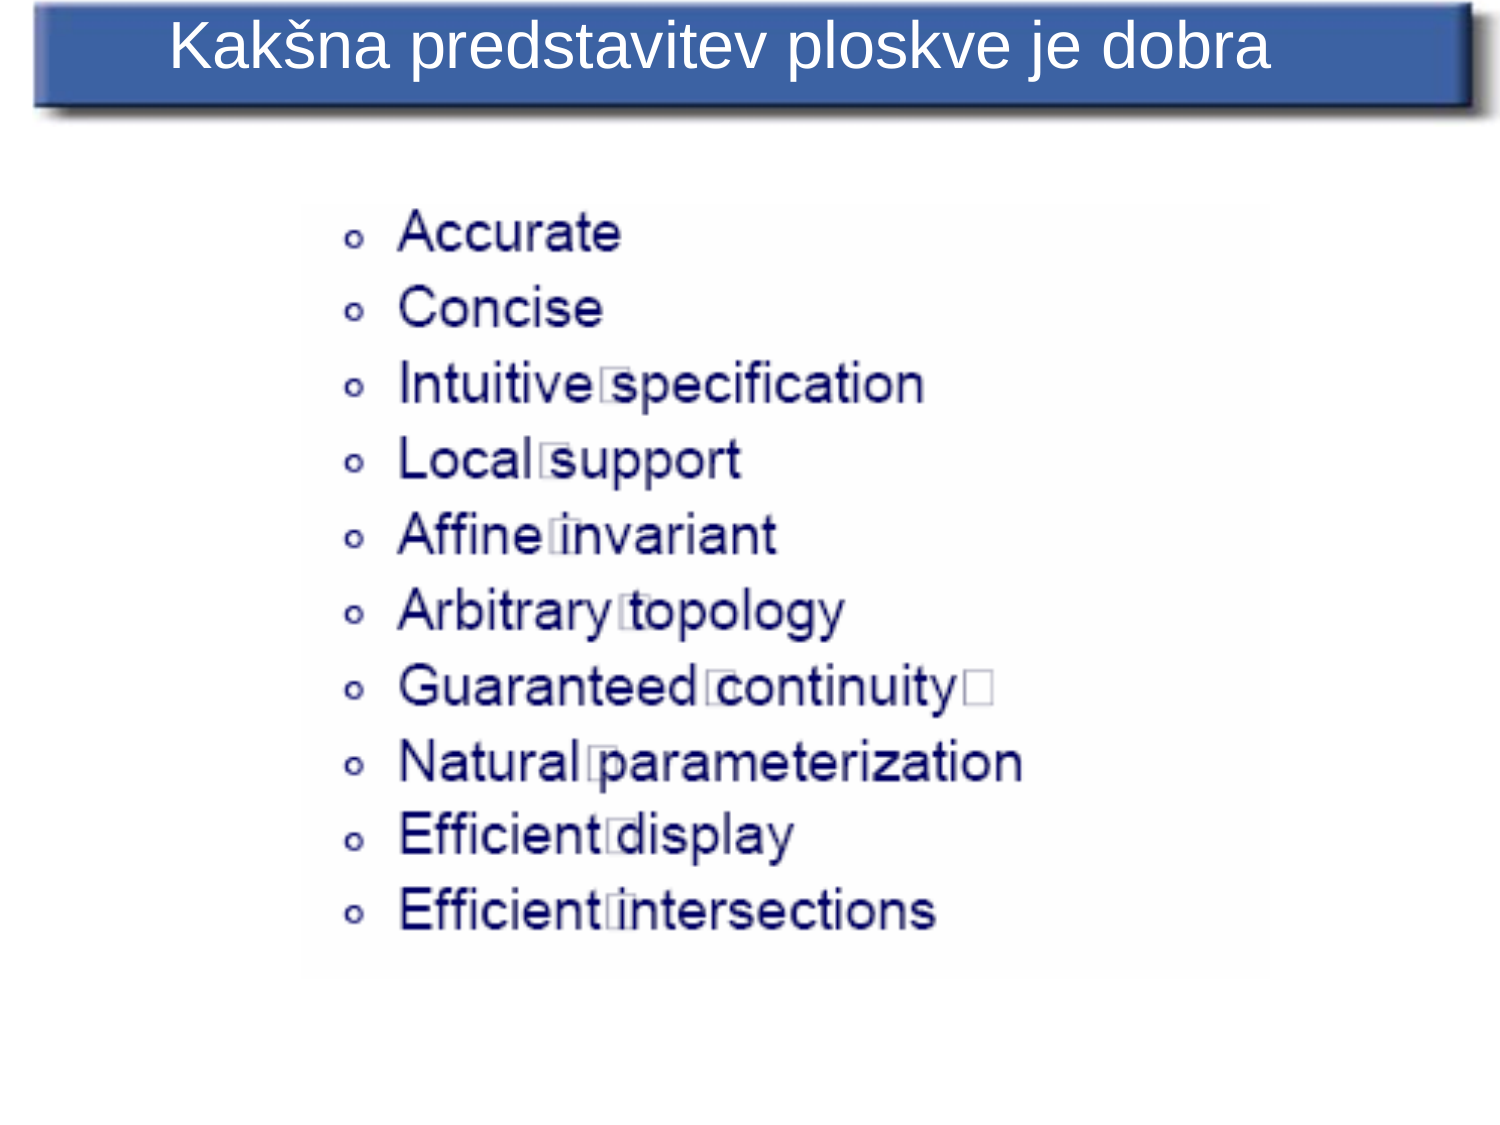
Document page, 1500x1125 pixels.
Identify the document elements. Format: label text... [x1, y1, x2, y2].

text_box Kakšna predstavitev ploskve je dobra [153, 0, 1288, 90]
picture [32, 0, 1500, 127]
picture [301, 204, 1270, 979]
